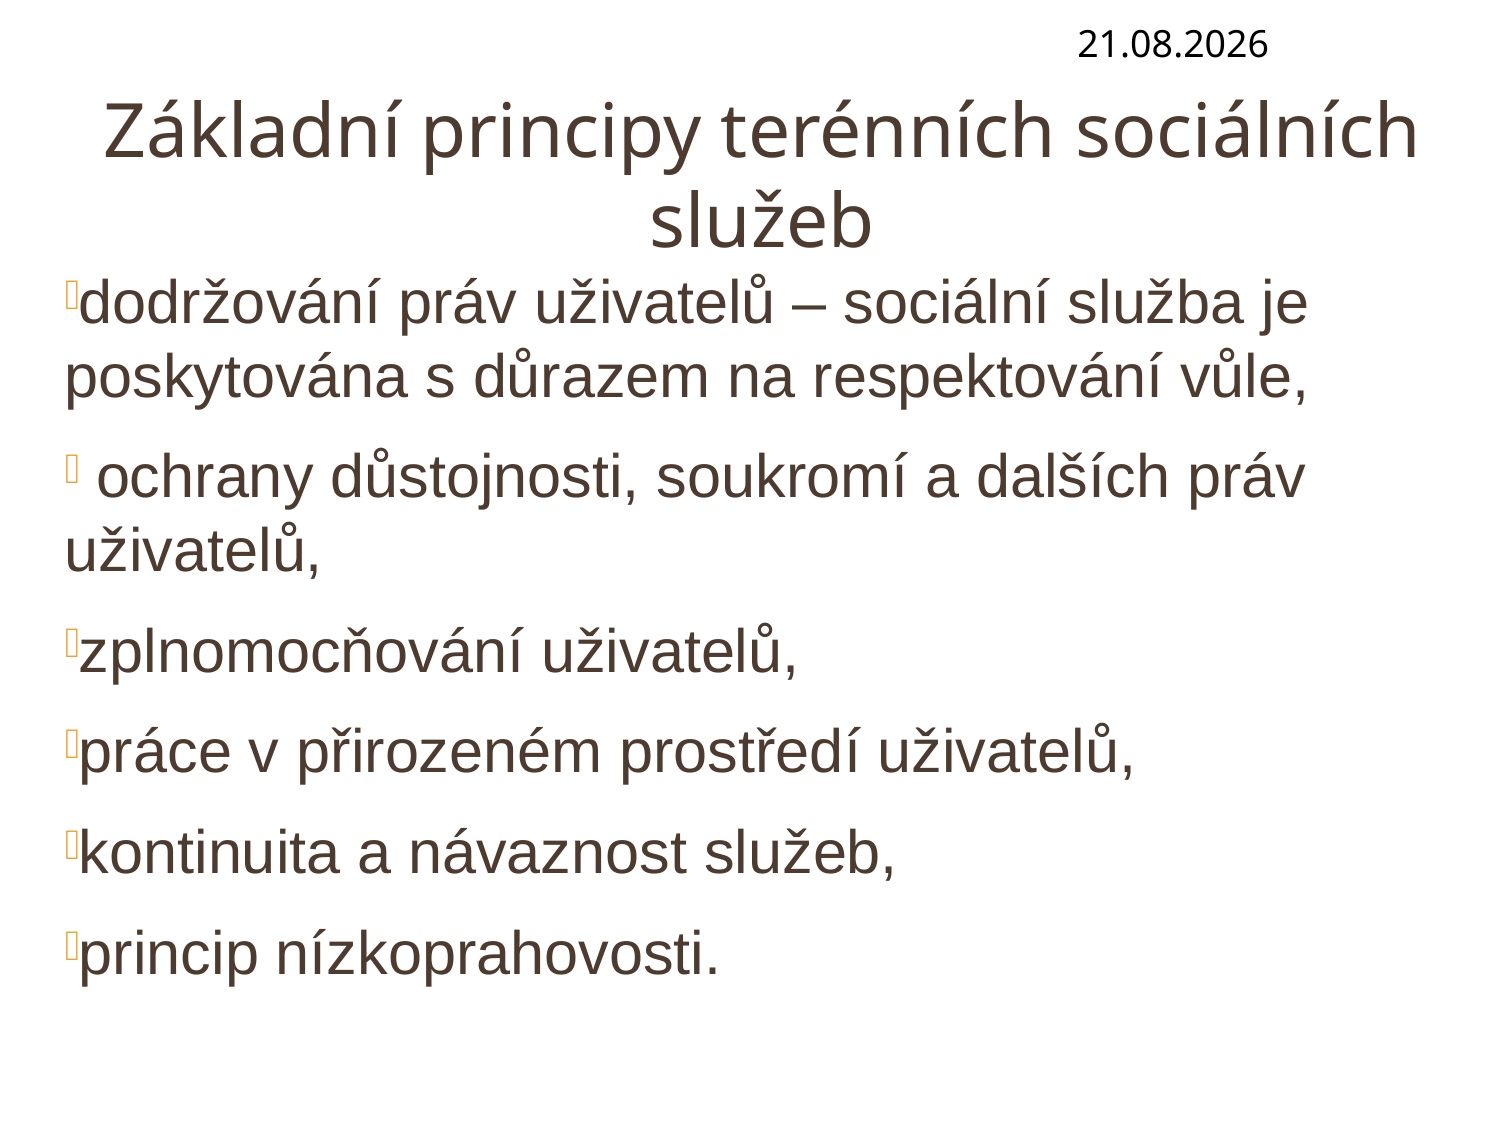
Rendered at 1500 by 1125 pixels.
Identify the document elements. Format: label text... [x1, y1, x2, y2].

title Základní principy terénních sociálních služeb [50, 75, 1475, 213]
text_box 14.04.2020 [1062, 12, 1475, 60]
list dodržování práv uživatelů – sociální služba je poskytována s důrazem na respektování vůle, ochrany důstojnosti, soukromí a dalších práv uživatelů, zplnomocňování uživatelů, práce v přirozeném prostředí uživatelů, kontinuita a návaznost služeb, princip nízkoprahovosti. [50, 254, 1475, 998]
